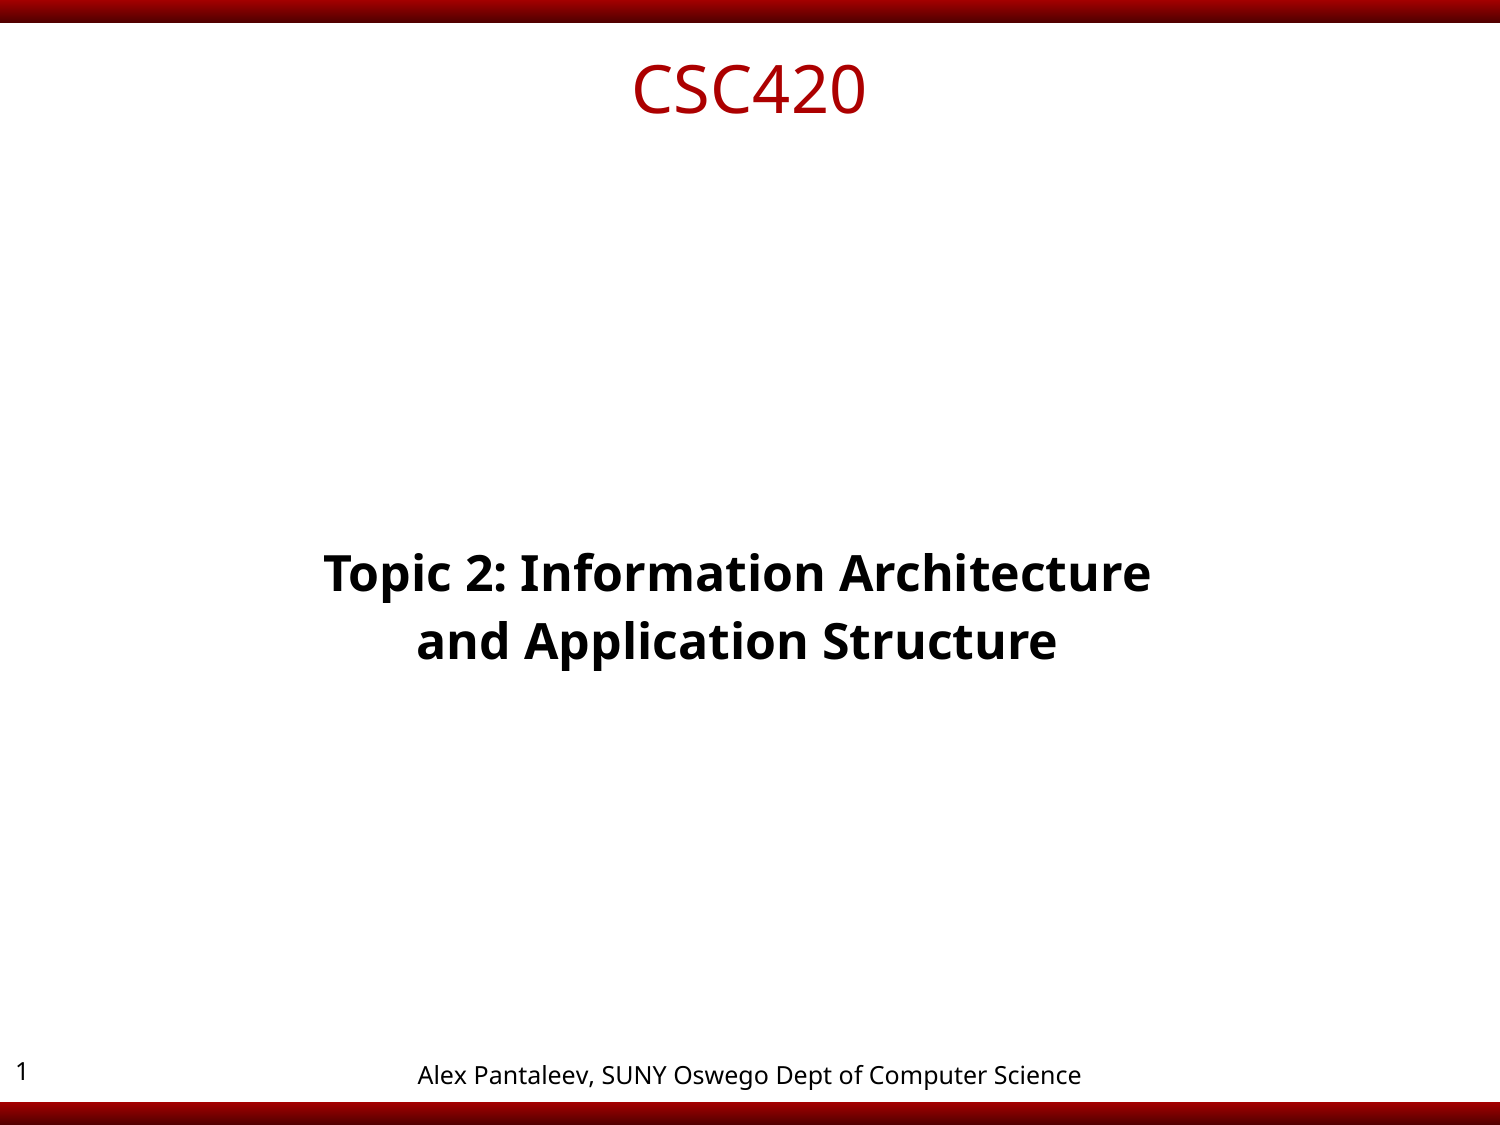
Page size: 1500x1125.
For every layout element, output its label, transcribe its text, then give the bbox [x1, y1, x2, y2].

title CSC420 [0, 24, 1500, 150]
subtitle Topic 2: Information Architecture and Application Structure [0, 149, 1476, 1063]
